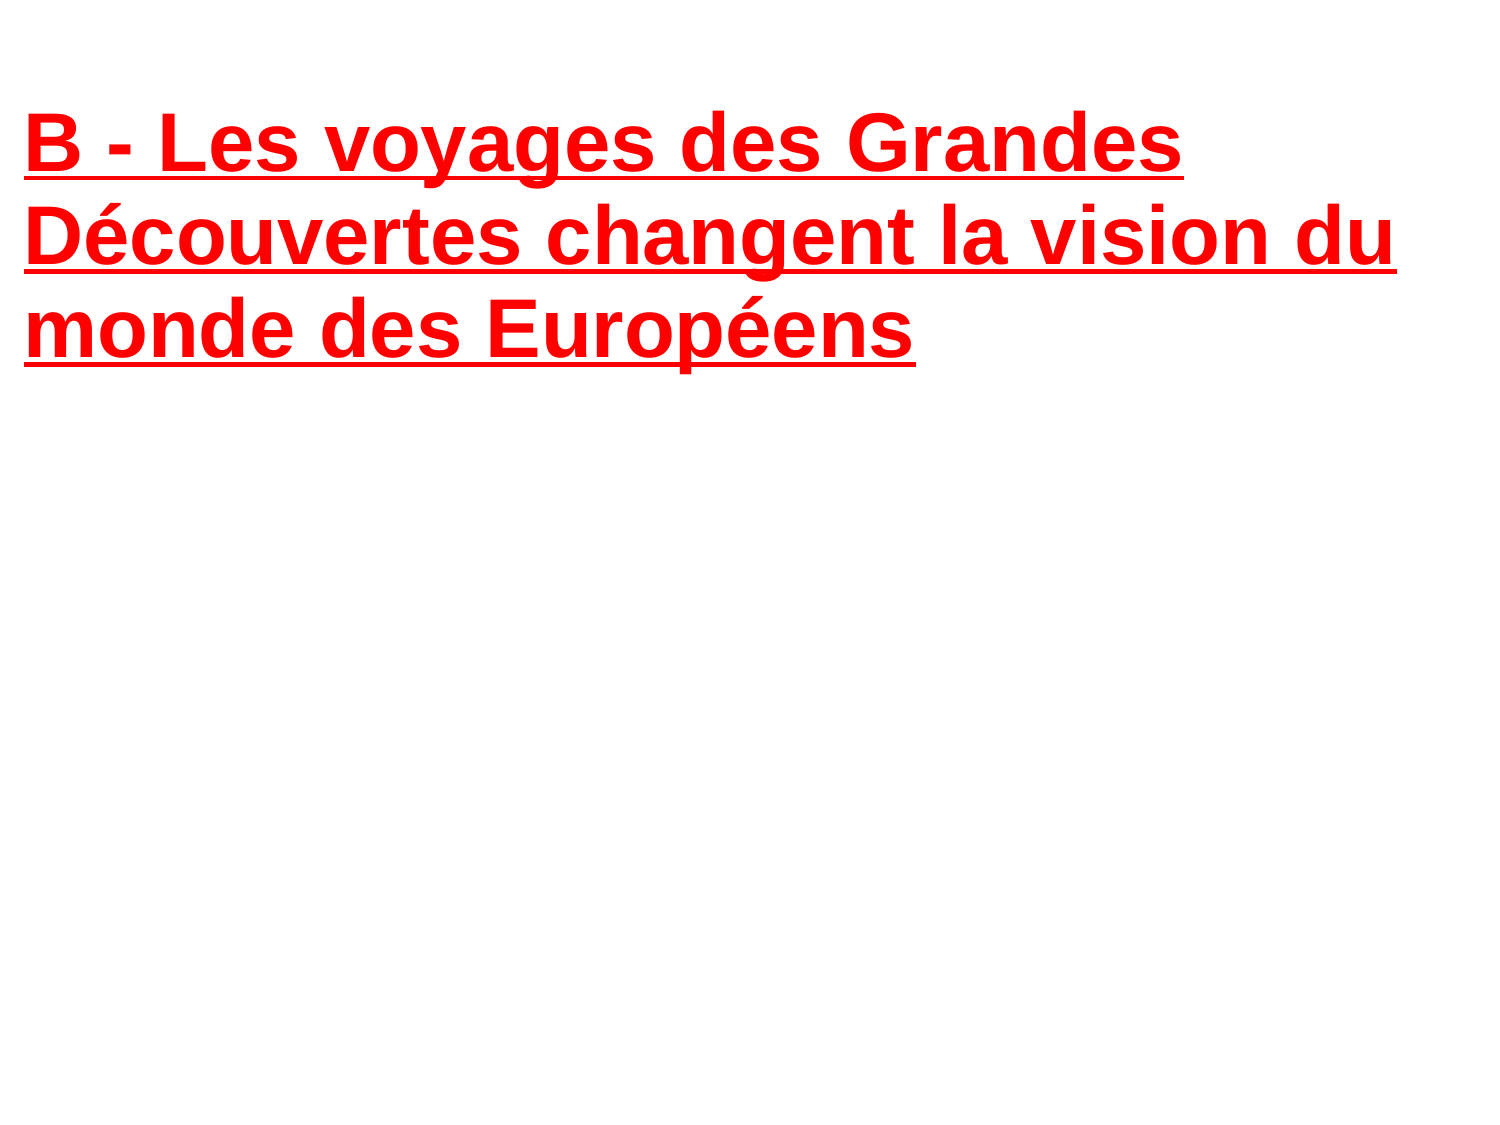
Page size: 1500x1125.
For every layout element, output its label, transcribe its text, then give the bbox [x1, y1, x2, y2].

title B - Les voyages des Grandes Découvertes changent la vision du monde des Européens [8, 88, 1418, 384]
